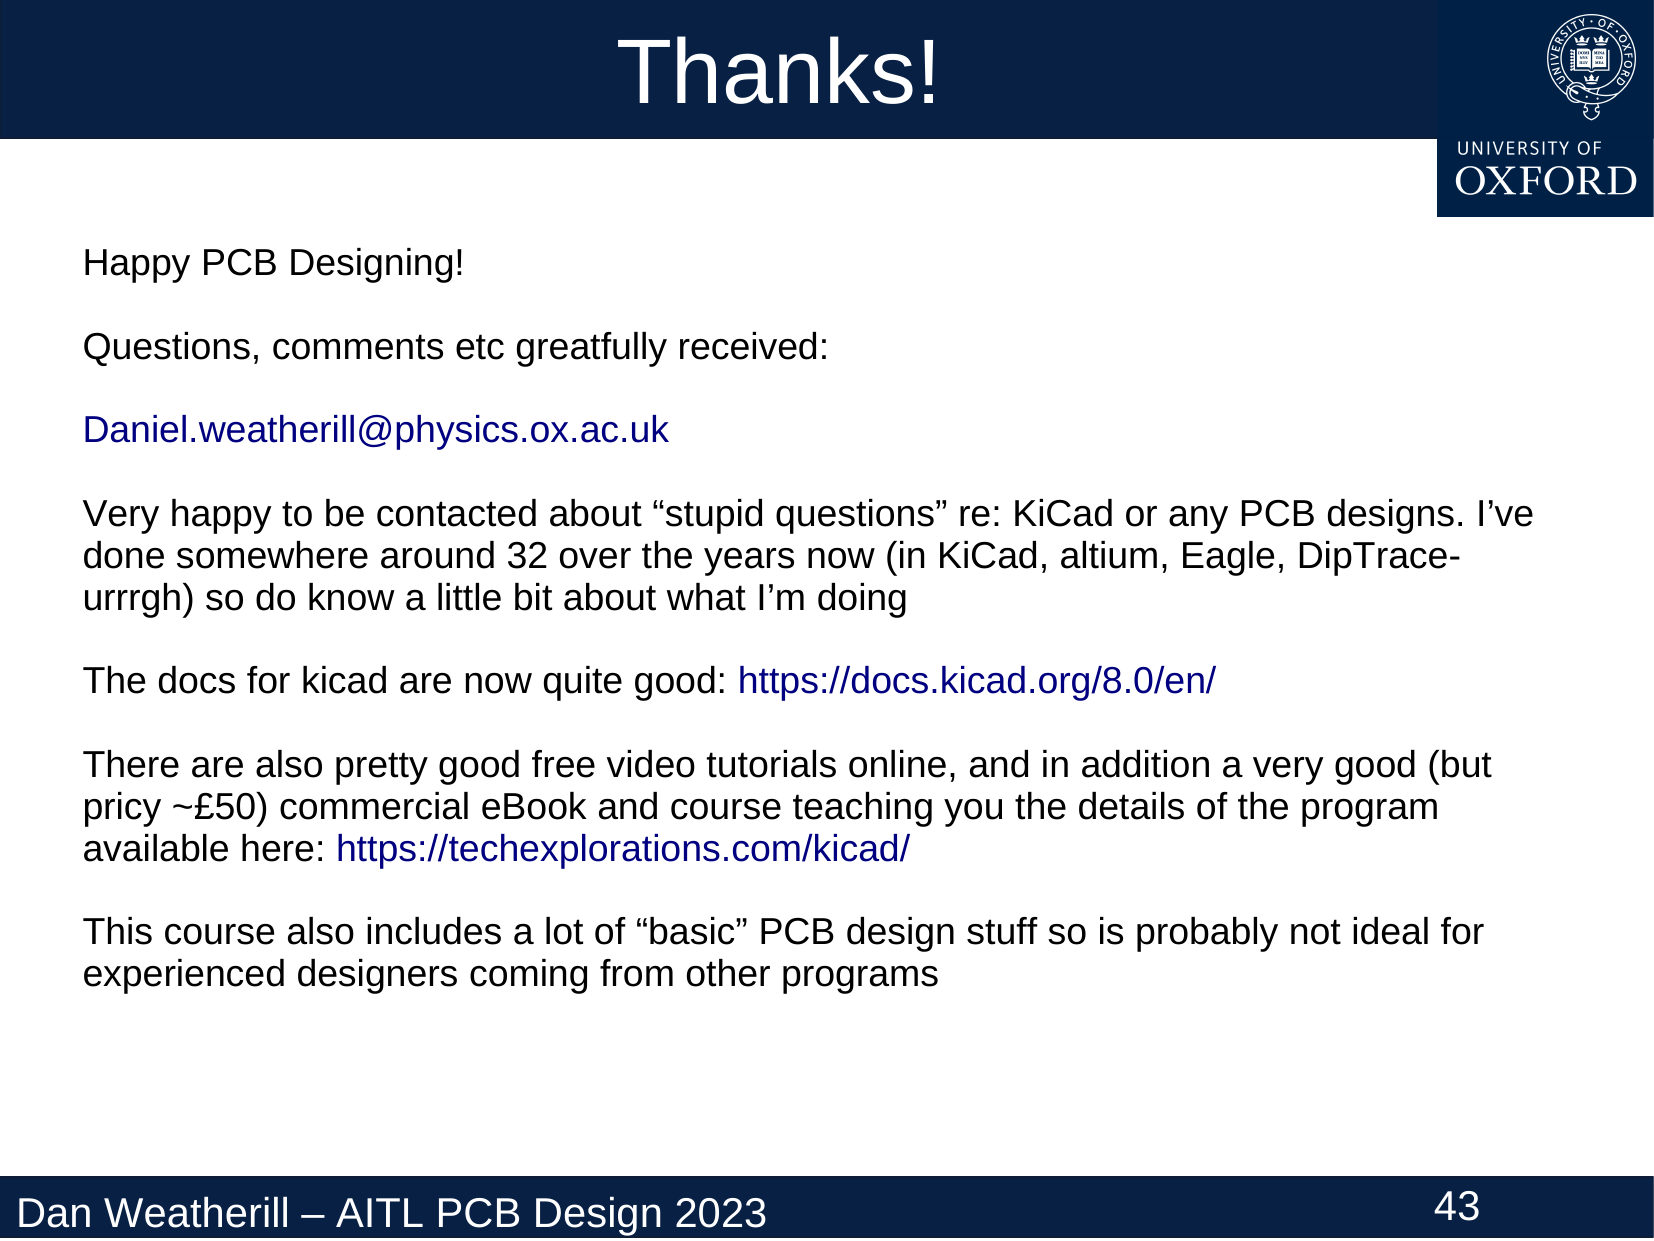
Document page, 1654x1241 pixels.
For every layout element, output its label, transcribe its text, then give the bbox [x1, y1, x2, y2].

text_box Happy PCB Designing! Questions, comments etc greatfully received: Daniel.weatherill@physics.ox.ac.uk Very happy to be contacted about “stupid questions” re: KiCad or any PCB designs. I’ve done somewhere around 32 over the years now (in KiCad, altium, Eagle, DipTrace- urrrgh) so do know a little bit about what I’m doing The docs for kicad are now quite good: https://docs.kicad.org/8.0/en/ There are also pretty good free video tutorials online, and in addition a very good (but pricy ~£50) commercial eBook and course teaching you the details of the program available here: https://techexplorations.com/kicad/ This course also includes a lot of “basic” PCB design stuff so is probably not ideal for experienced designers coming from other programs [67, 234, 1589, 1170]
title Thanks! [35, 0, 1524, 177]
picture [1437, 0, 1654, 217]
